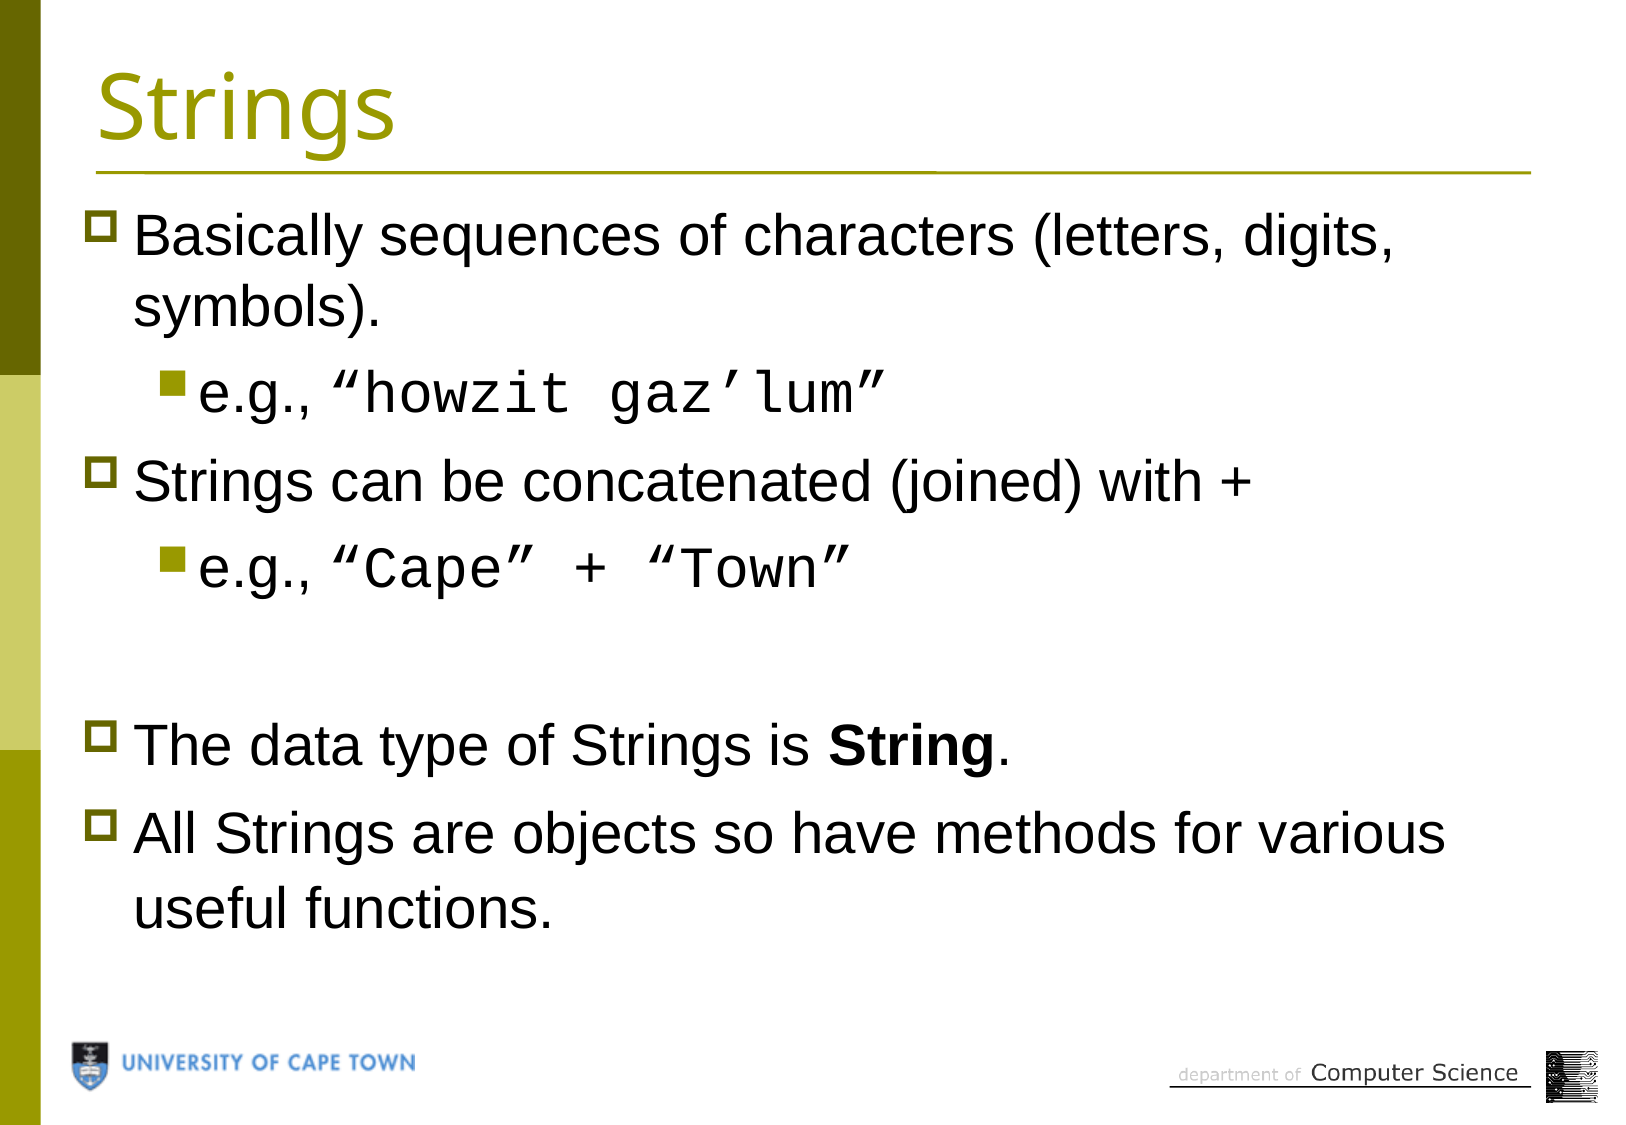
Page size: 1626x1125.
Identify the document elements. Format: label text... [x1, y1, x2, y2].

picture [61, 1024, 415, 1103]
text_box Basically sequences of characters (letters, digits, symbols)‏. e.g., “howzit gaz’lum” Strings can be concatenated (joined) with + e.g., “Cape” + “Town” The data type of Strings is String. All Strings are objects so have methods for various useful functions. [81, 196, 1543, 969]
title Strings [81, 37, 1543, 180]
picture [1546, 1051, 1598, 1103]
picture [1169, 1043, 1532, 1091]
